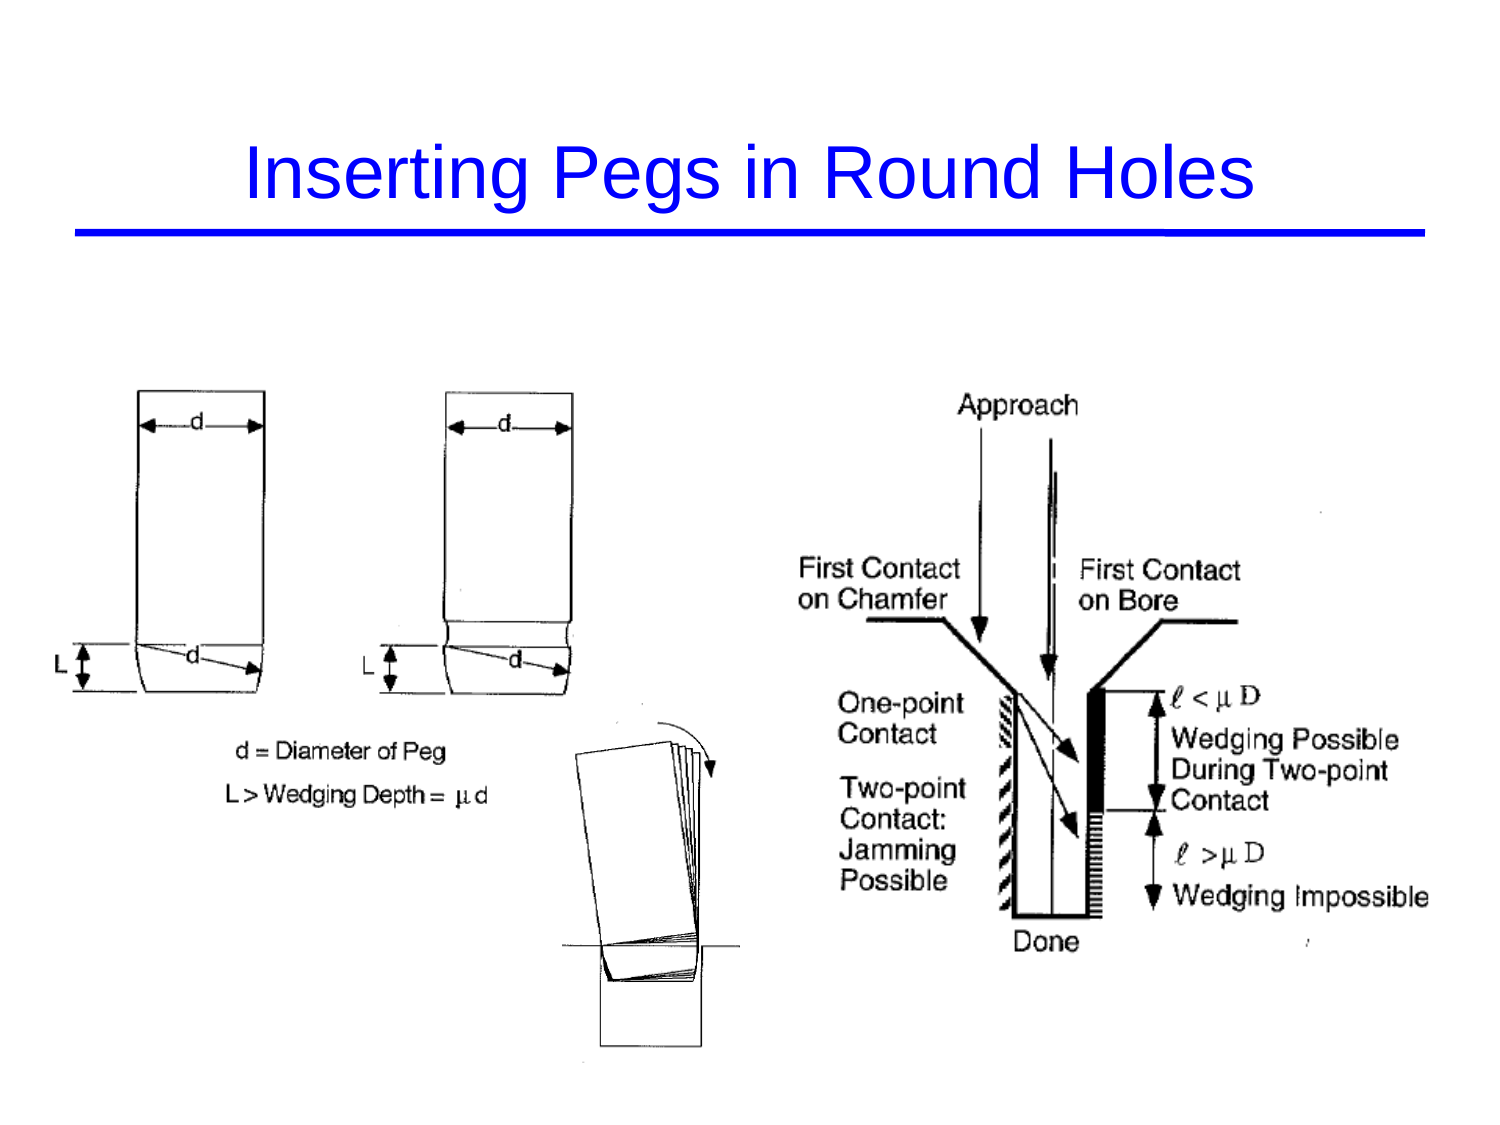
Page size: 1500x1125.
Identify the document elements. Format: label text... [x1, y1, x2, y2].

title Inserting Pegs in Round Holes [112, 80, 1388, 257]
picture [50, 362, 743, 1075]
picture [774, 374, 1444, 969]
